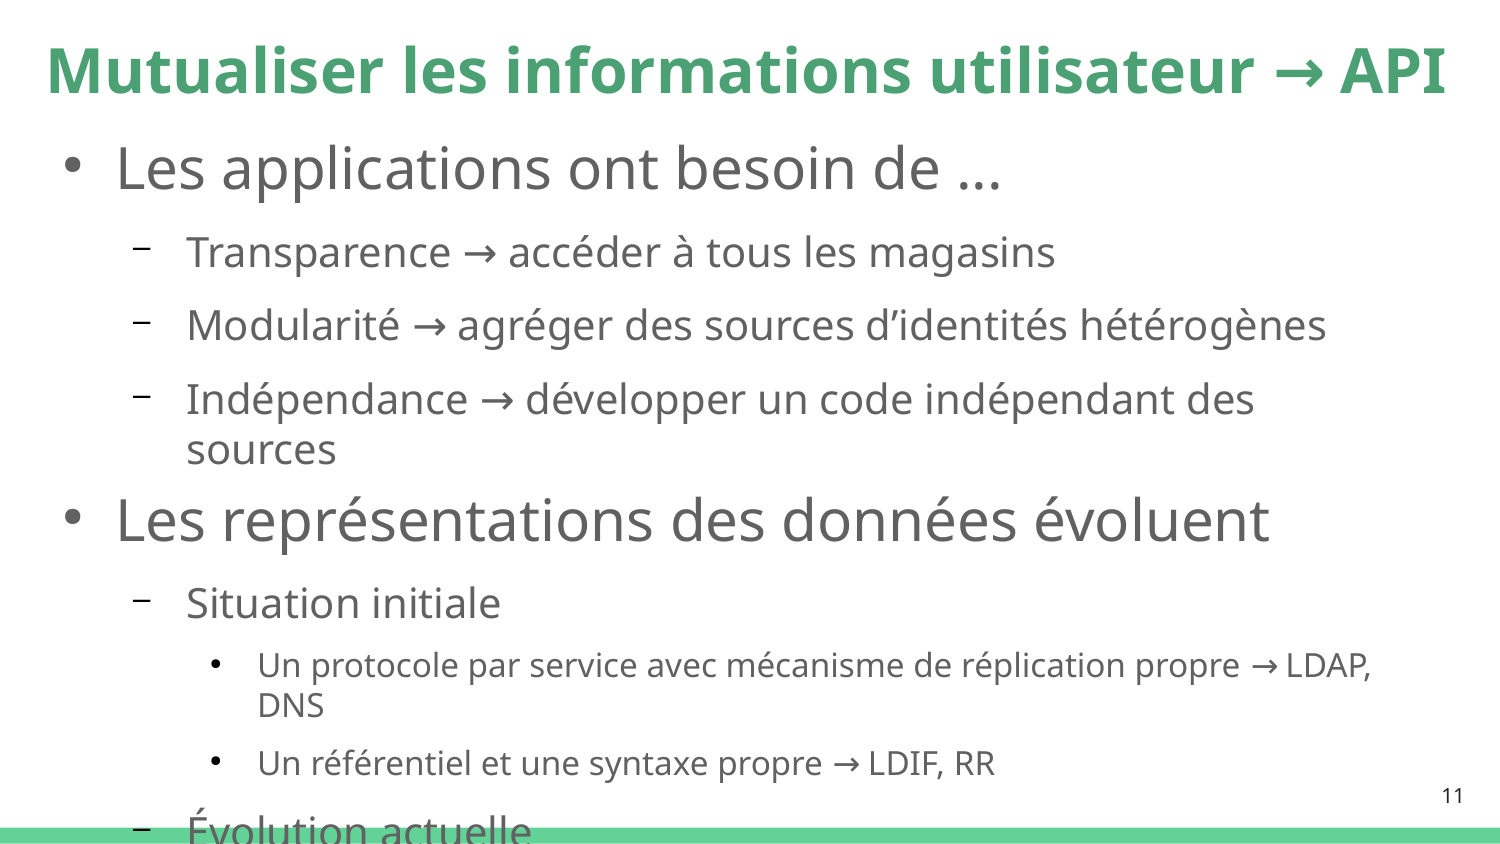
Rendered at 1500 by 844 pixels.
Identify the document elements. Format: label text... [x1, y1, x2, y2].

slide_number <numéro> [1430, 764, 1480, 830]
list Les applications ont besoin de ... Transparence → accéder à tous les magasins Modularité → agréger des sources d’identités hétérogènes Indépendance → développer un code indépendant des sources Les représentations des données évoluent Situation initiale Un protocole par service avec mécanisme de réplication propre → LDAP, DNS Un référentiel et une syntaxe propre → LDIF, RR Évolution actuelle Couples clé-valeur → YAML [29, 106, 1430, 839]
title Mutualiser les informations utilisateur → API [30, 4, 1495, 99]
